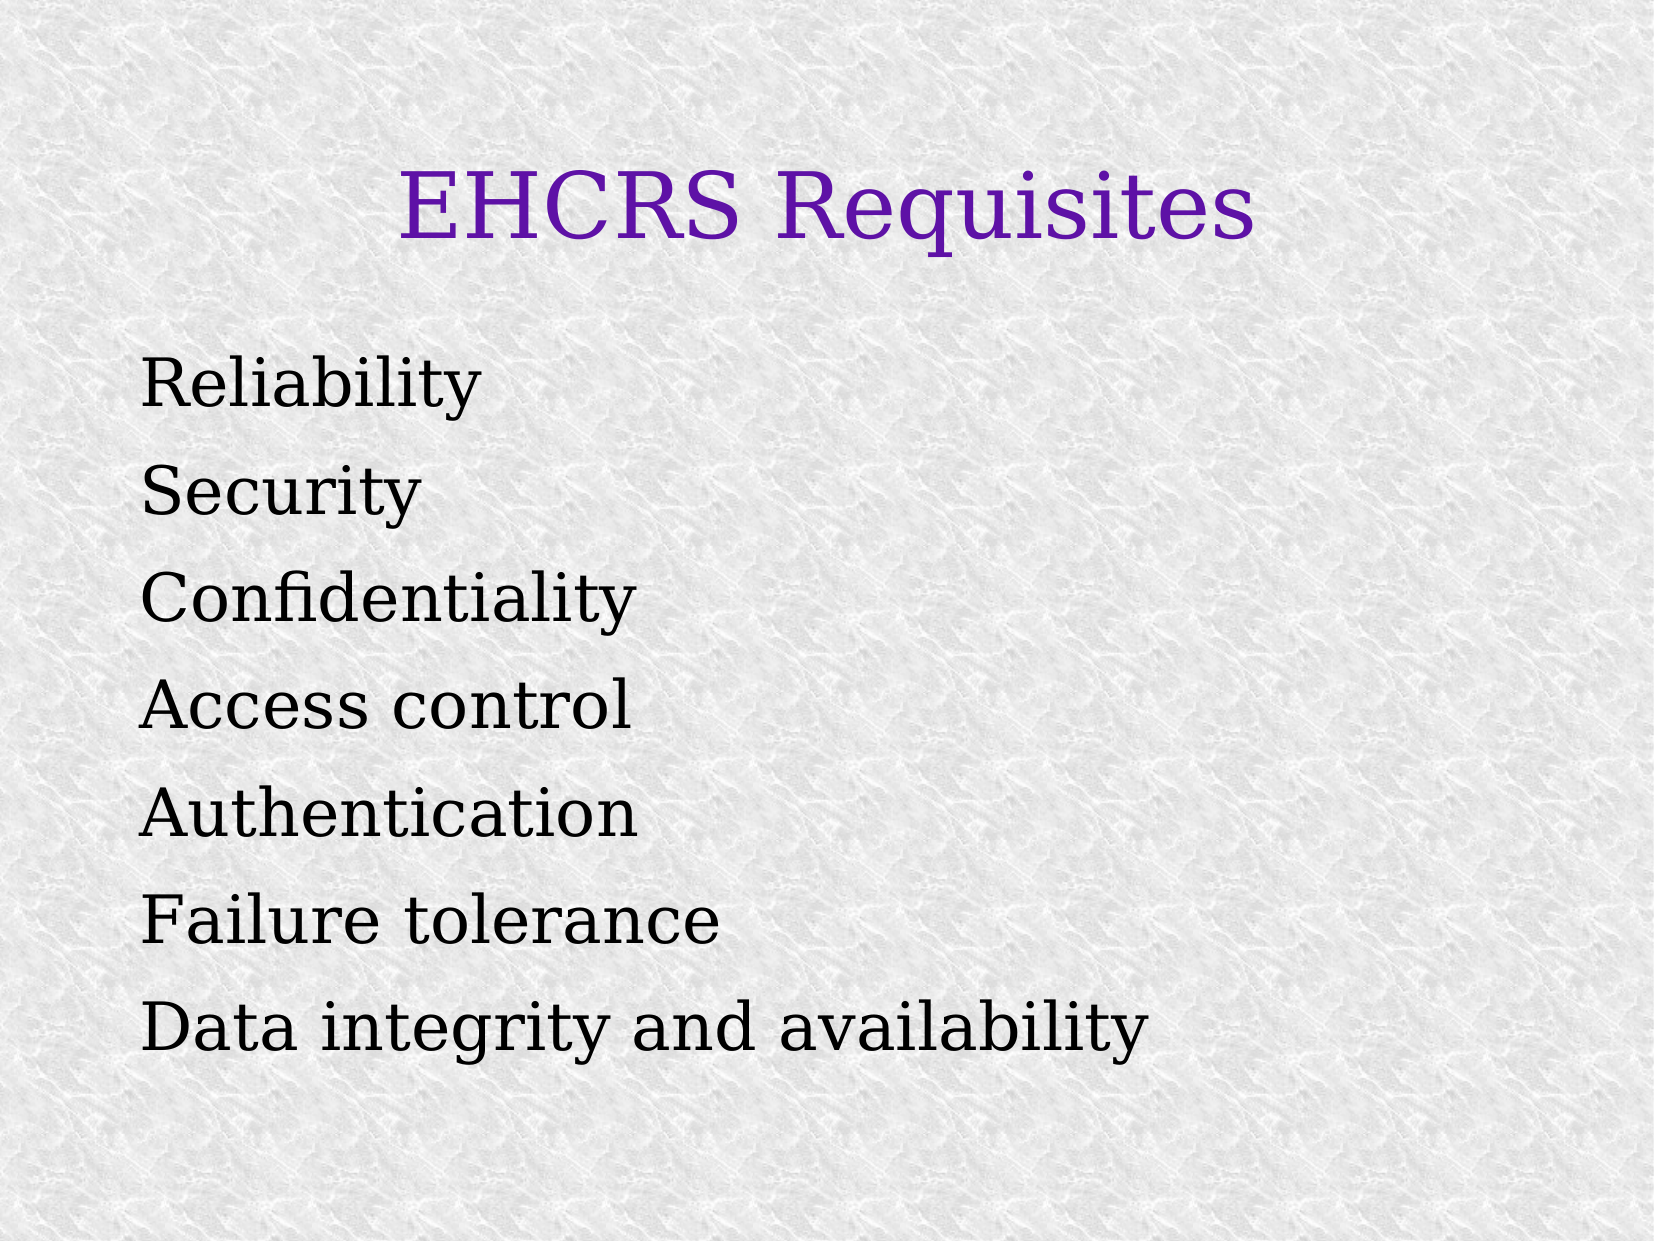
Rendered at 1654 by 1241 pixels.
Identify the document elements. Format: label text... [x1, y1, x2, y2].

list Reliability Security Confidentiality Access control Authentication Failure tolerance Data integrity and availability [121, 344, 1534, 1127]
picture [0, 0, 1654, 1241]
title EHCRS Requisites [121, 102, 1534, 311]
